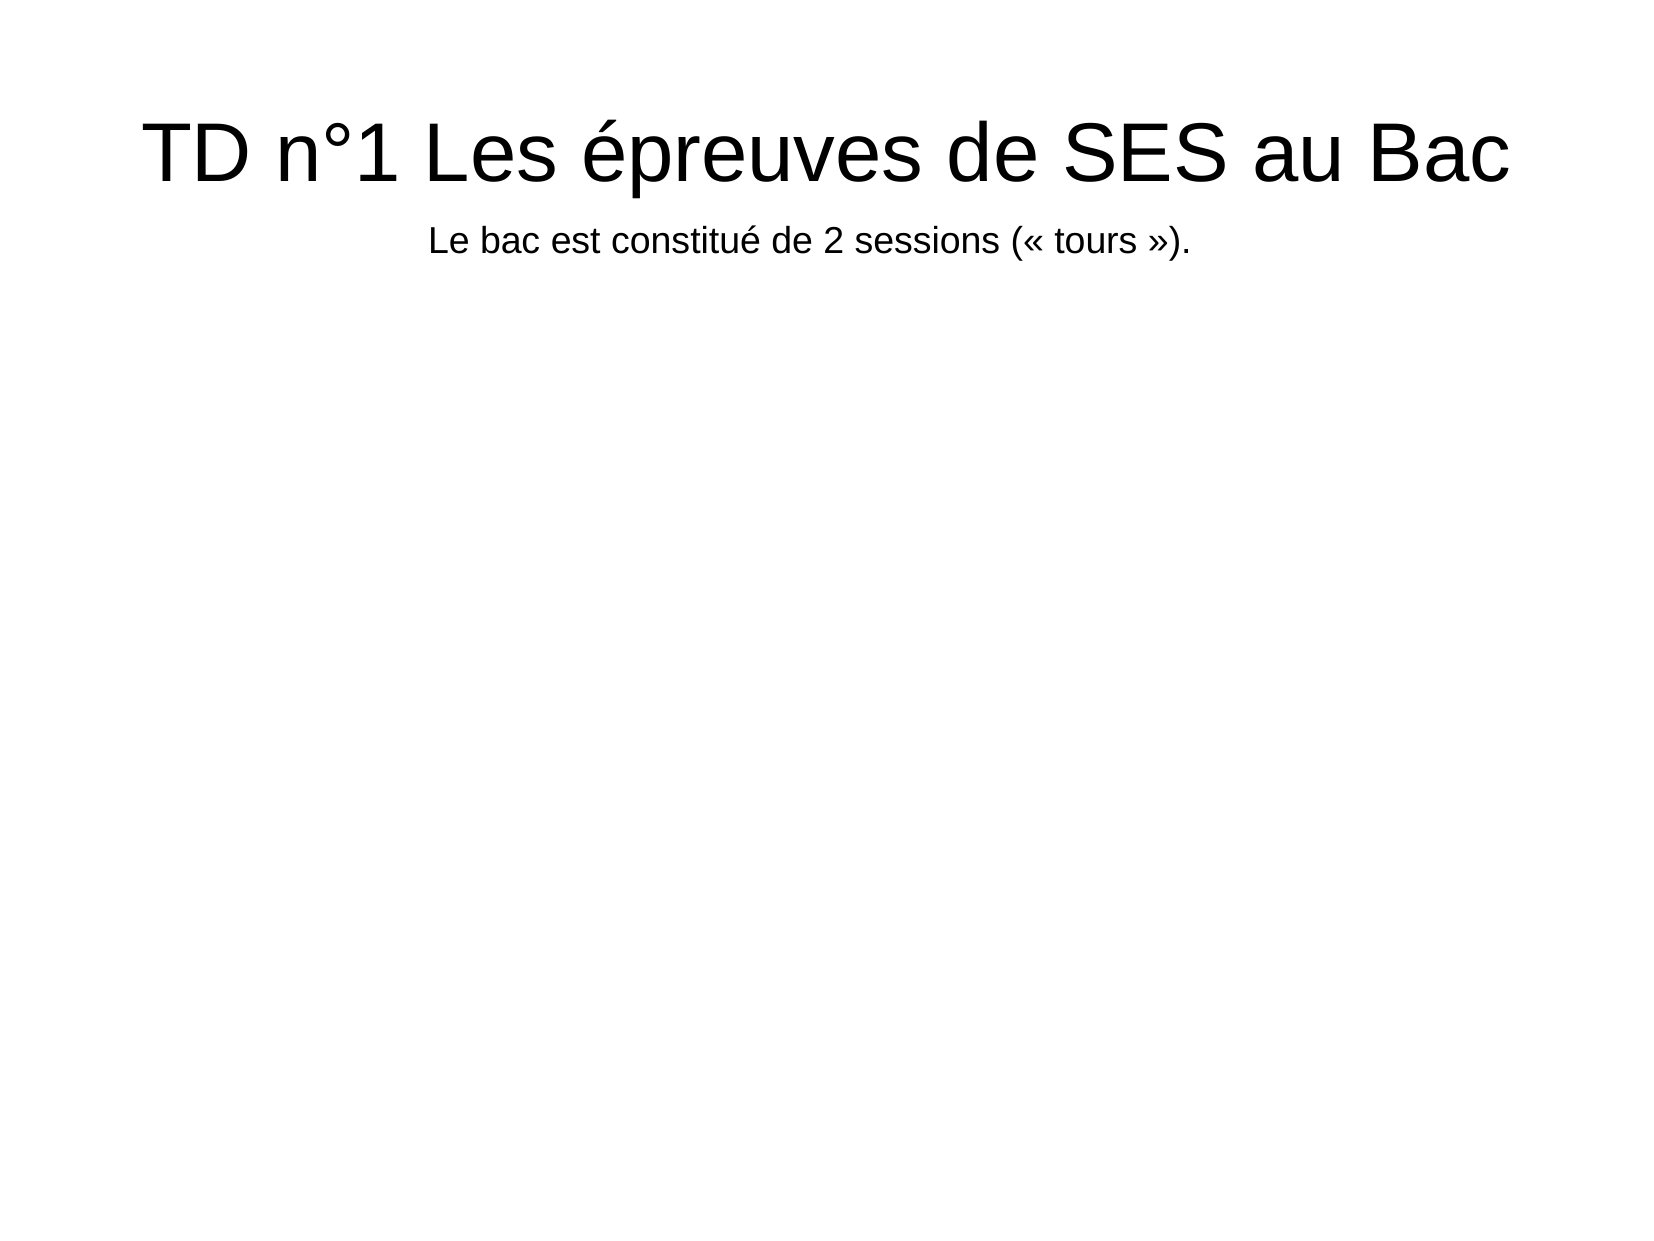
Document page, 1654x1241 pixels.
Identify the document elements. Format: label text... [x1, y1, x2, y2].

text_box Le bac est constitué de 2 sessions (« tours »). [413, 212, 1209, 270]
title TD n°1 Les épreuves de SES au Bac [82, 49, 1571, 257]
